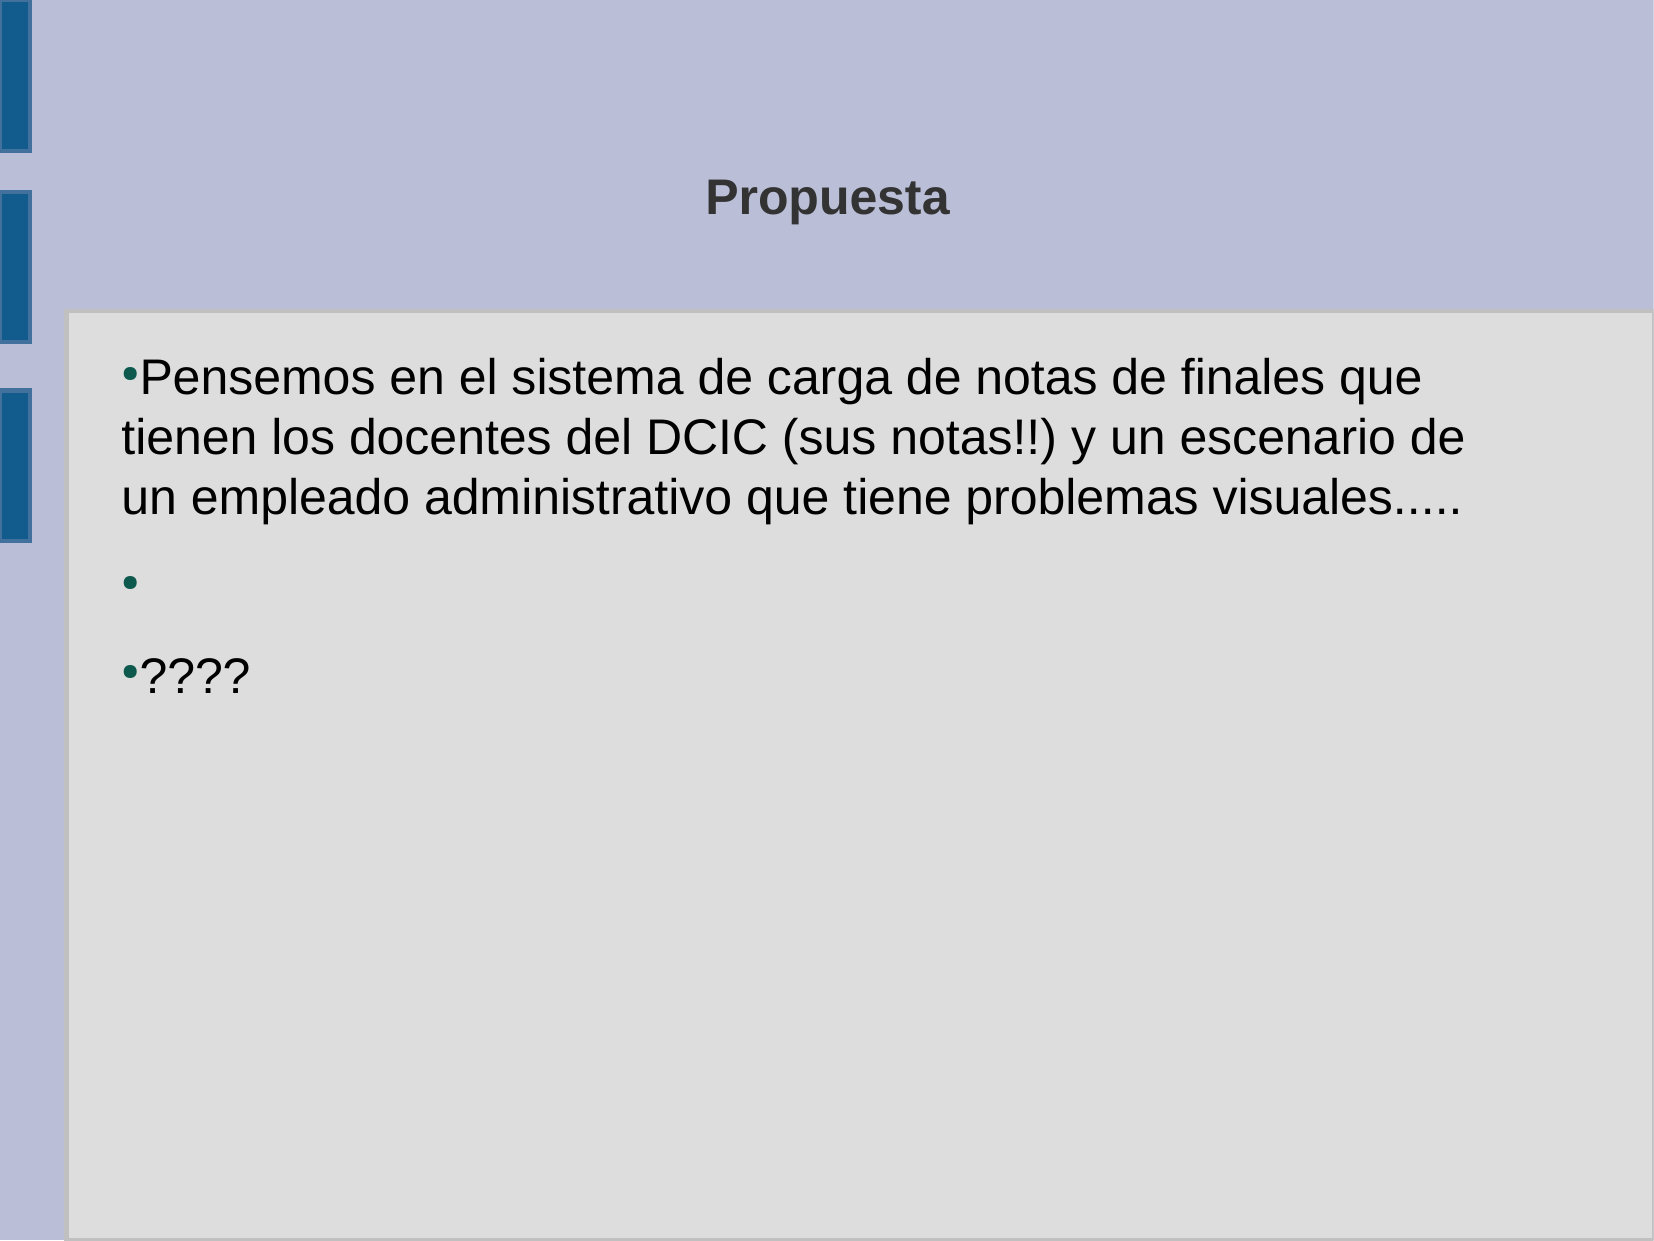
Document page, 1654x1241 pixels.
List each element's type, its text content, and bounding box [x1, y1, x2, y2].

list Pensemos en el sistema de carga de notas de finales que tienen los docentes del DCIC (sus notas!!) y un escenario de un empleado administrativo que tiene problemas visuales..... ???? [121, 344, 1534, 1127]
title Propuesta [121, 91, 1534, 299]
